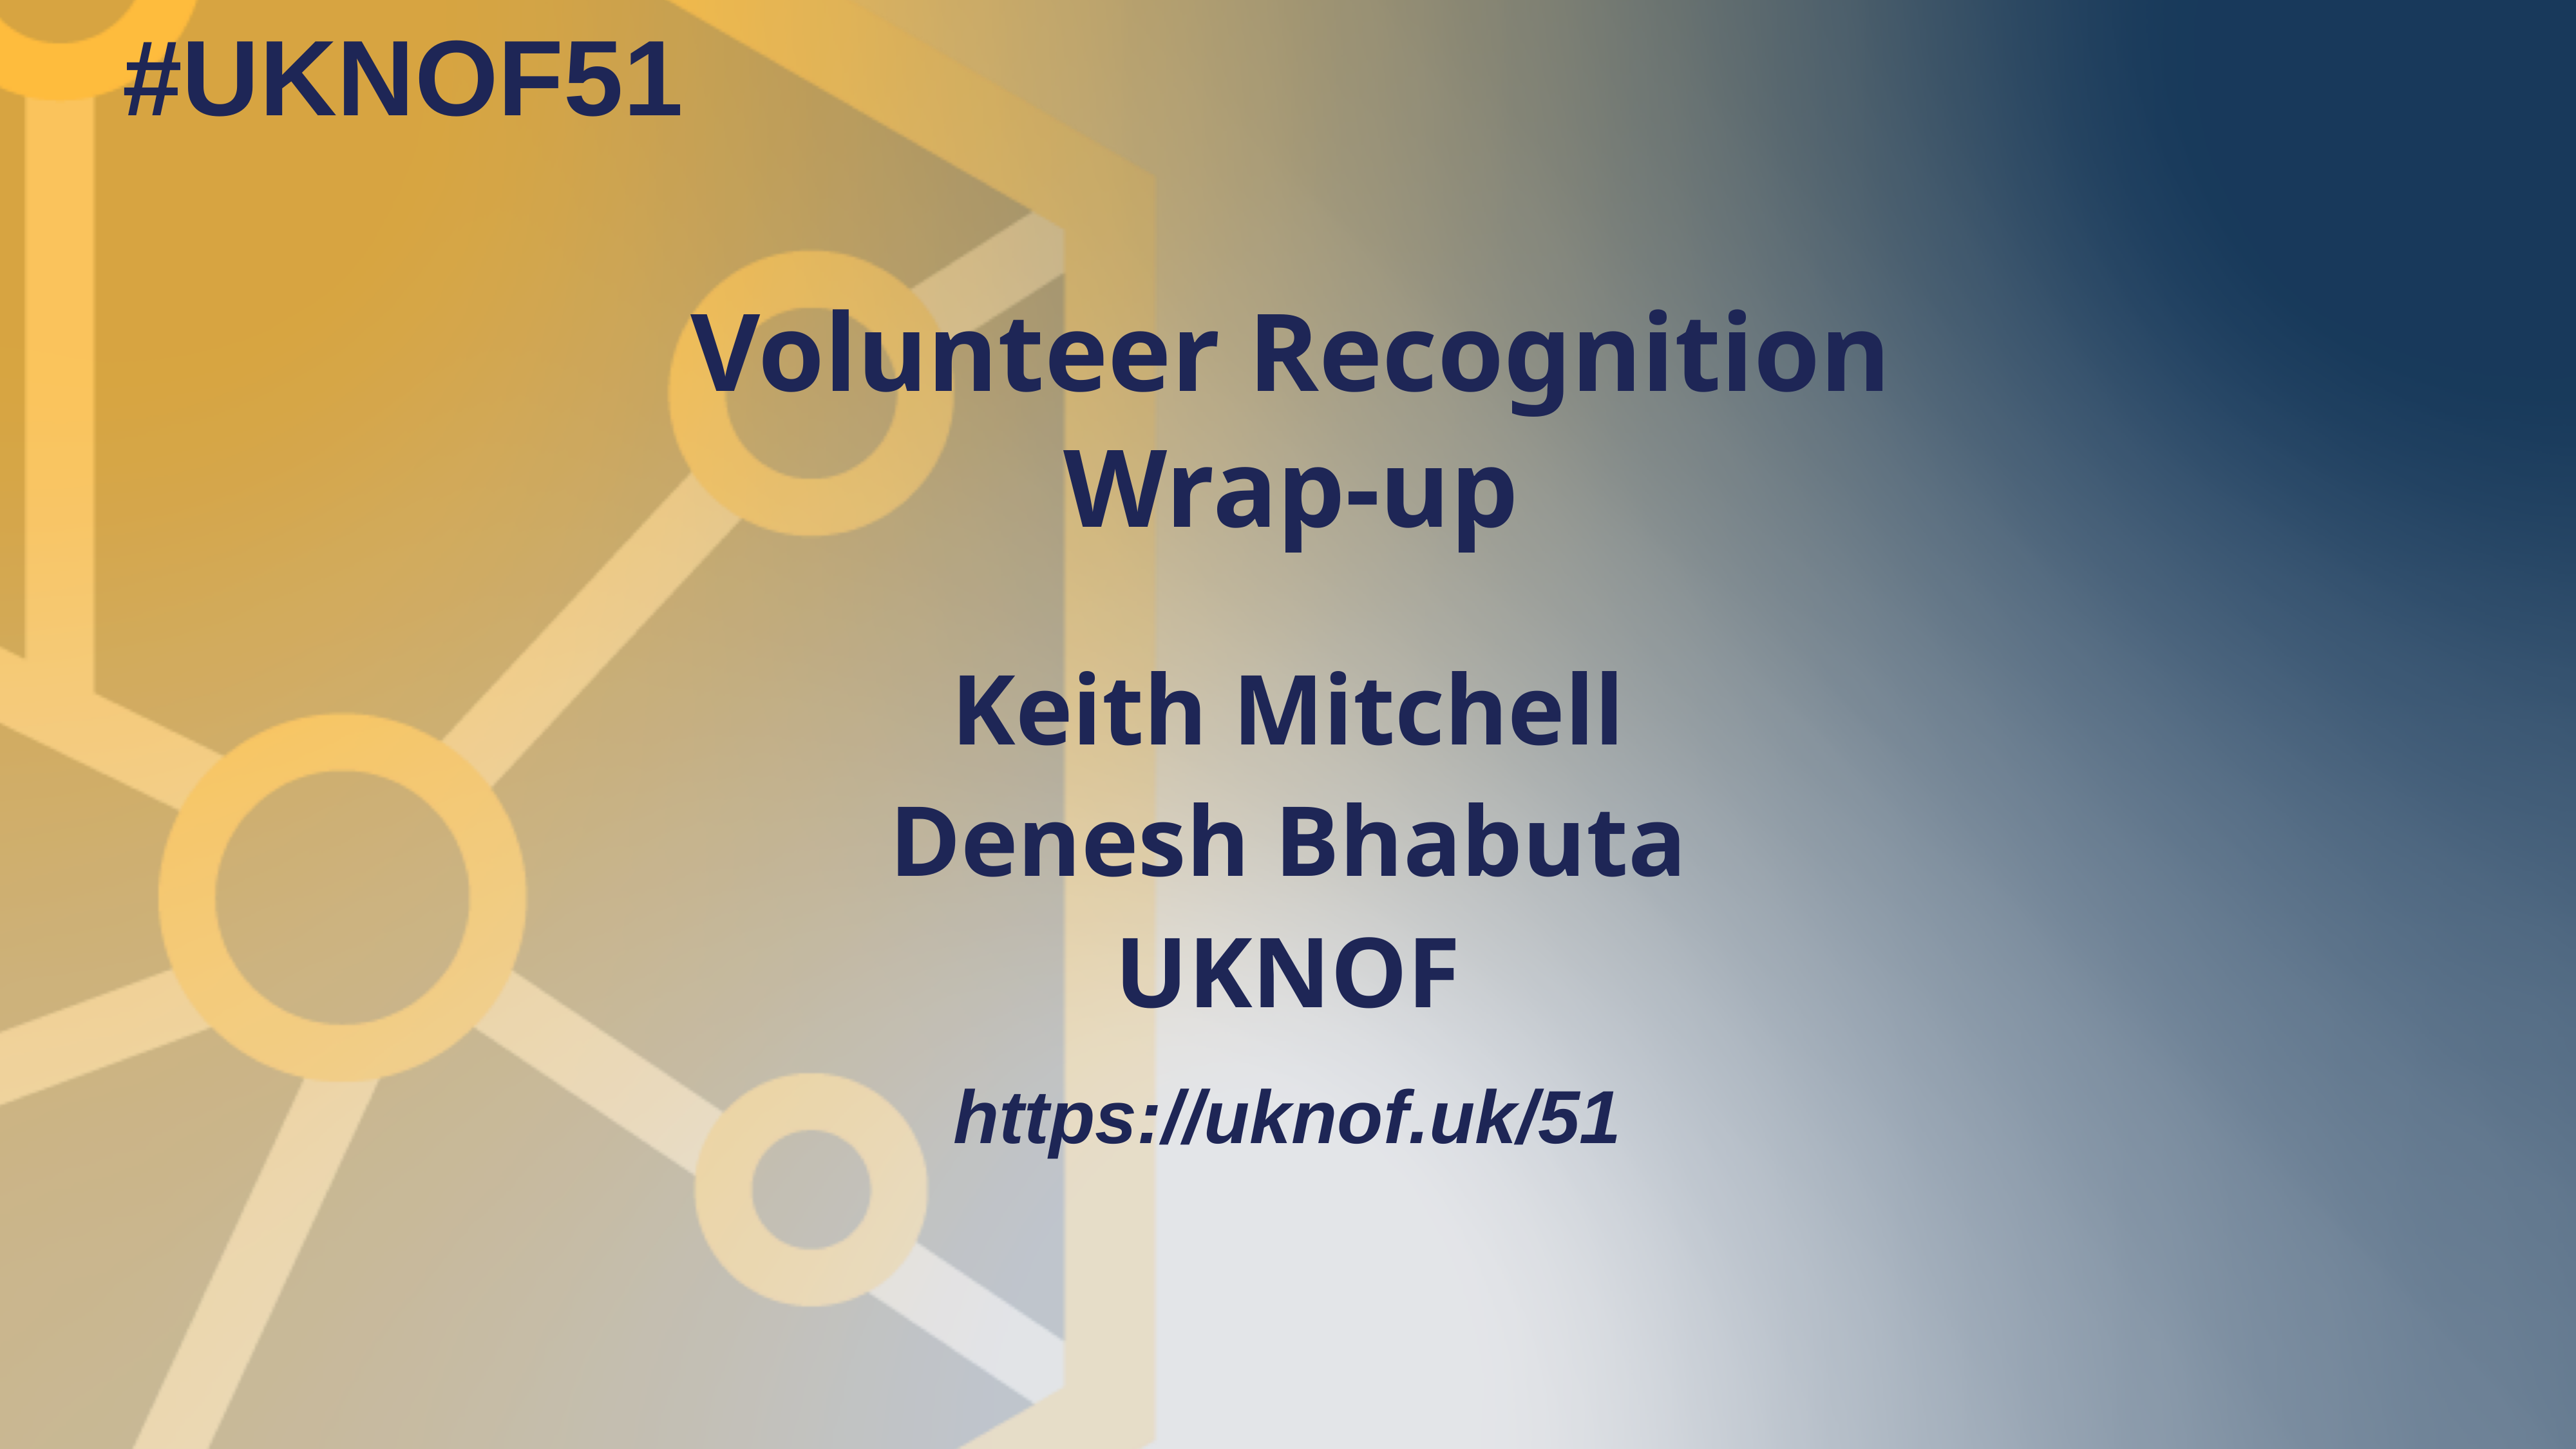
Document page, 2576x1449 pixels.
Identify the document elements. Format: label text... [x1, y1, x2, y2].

text_box Keith Mitchell Denesh Bhabuta UKNOF [862, 636, 1713, 1041]
picture [0, 0, 2576, 1449]
text_box Volunteer Recognition Wrap-up [681, 278, 1902, 560]
text_box https://uknof.uk/51 [947, 1062, 1628, 1164]
text_box #UKNOF51 [117, 2, 690, 143]
